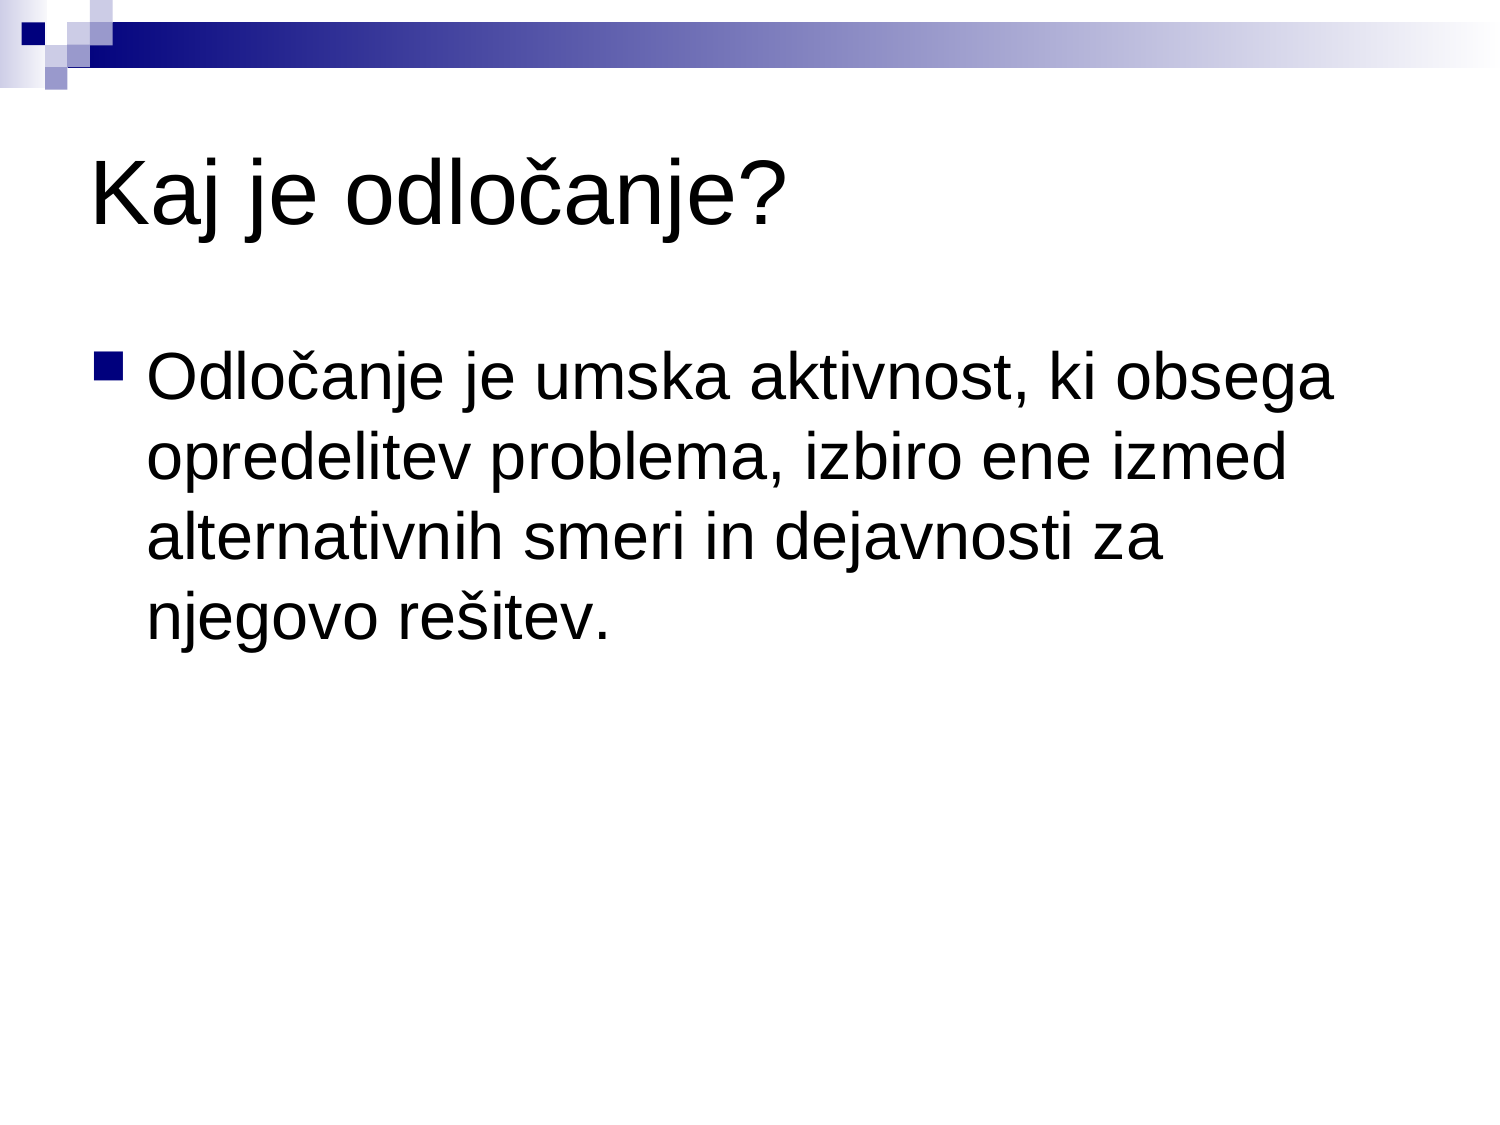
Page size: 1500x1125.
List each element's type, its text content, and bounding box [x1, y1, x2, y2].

title Kaj je odločanje? [75, 75, 1426, 301]
list Odločanje je umska aktivnost, ki obsega opredelitev problema, izbiro ene izmed alternativnih smeri in dejavnosti za njegovo rešitev. [75, 324, 1426, 963]
